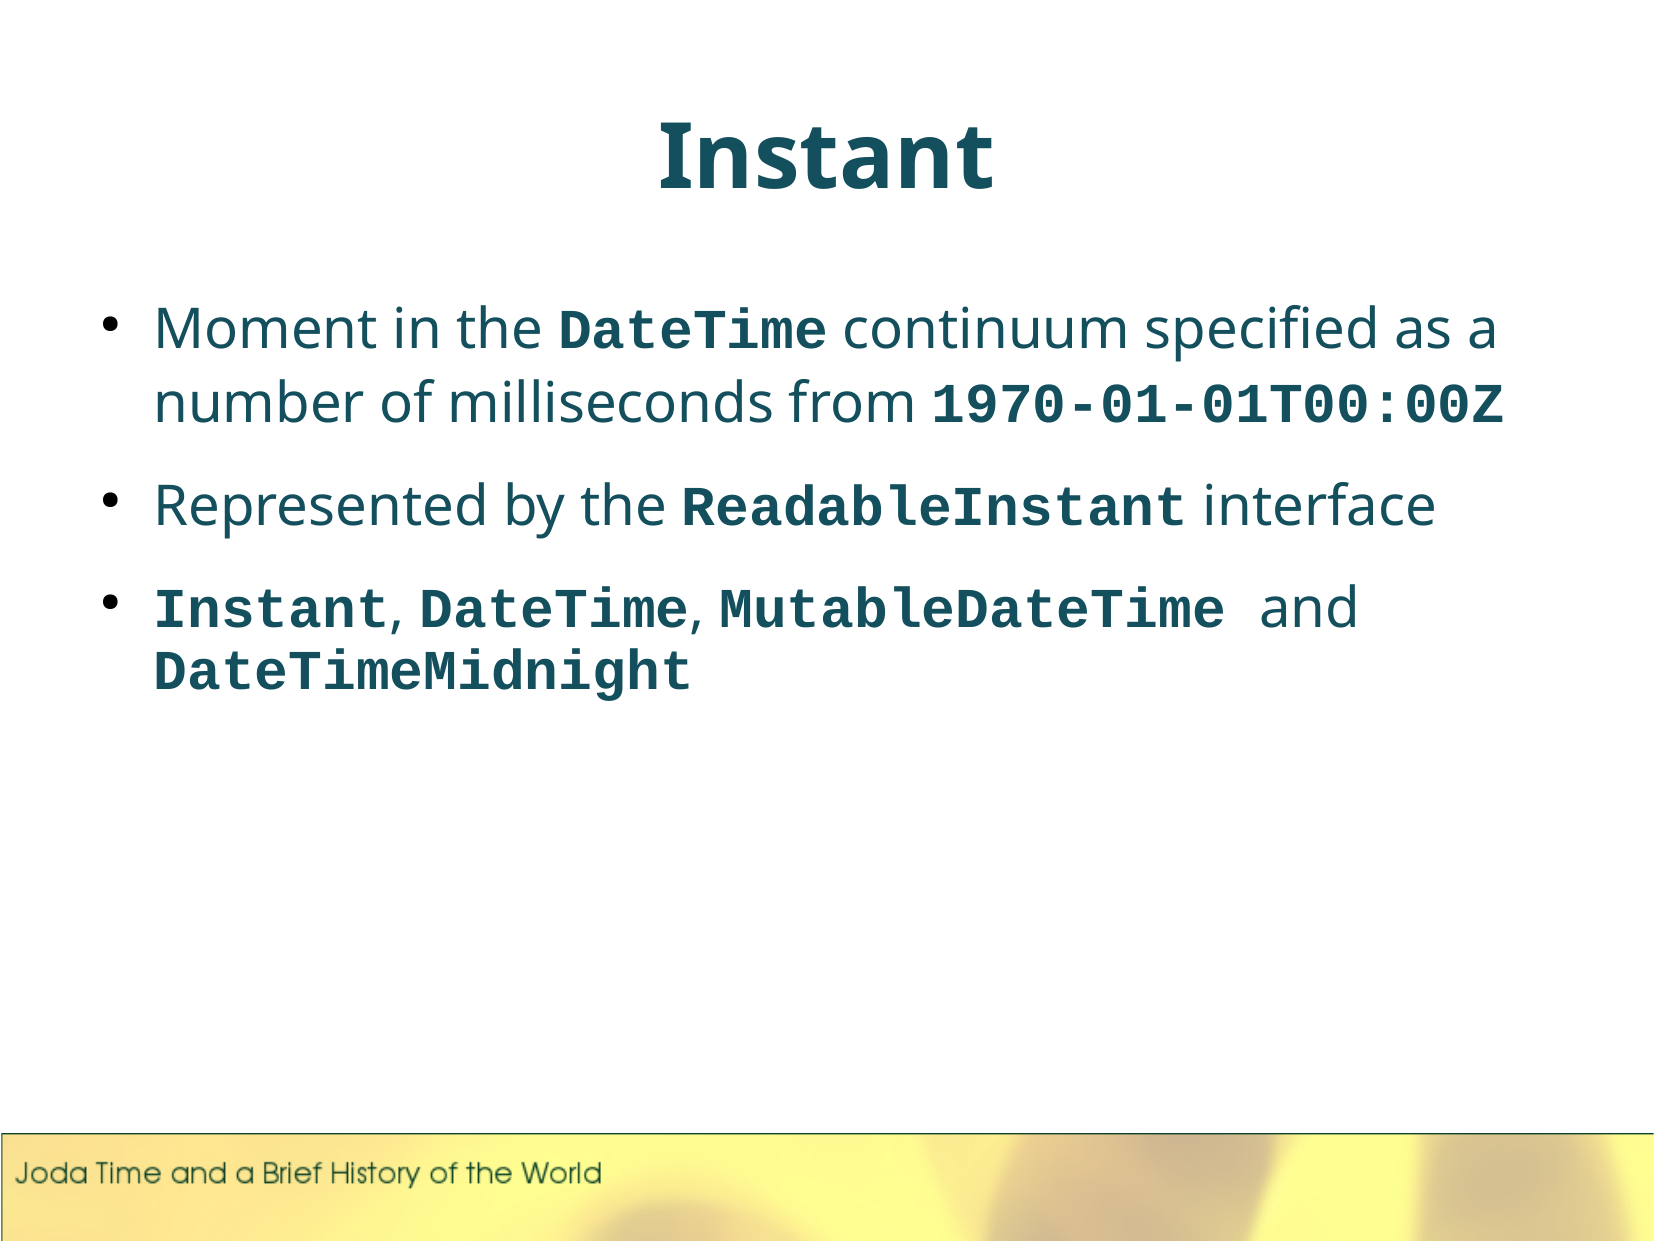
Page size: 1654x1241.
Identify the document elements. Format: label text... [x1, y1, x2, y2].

picture [1, 1133, 1654, 1241]
list Moment in the DateTime continuum specified as a number of milliseconds from 1970-01-01T00:00Z Represented by the ReadableInstant interface Instant, DateTime, MutableDateTime and DateTimeMidnight [82, 290, 1571, 1109]
title Instant [82, 49, 1571, 257]
